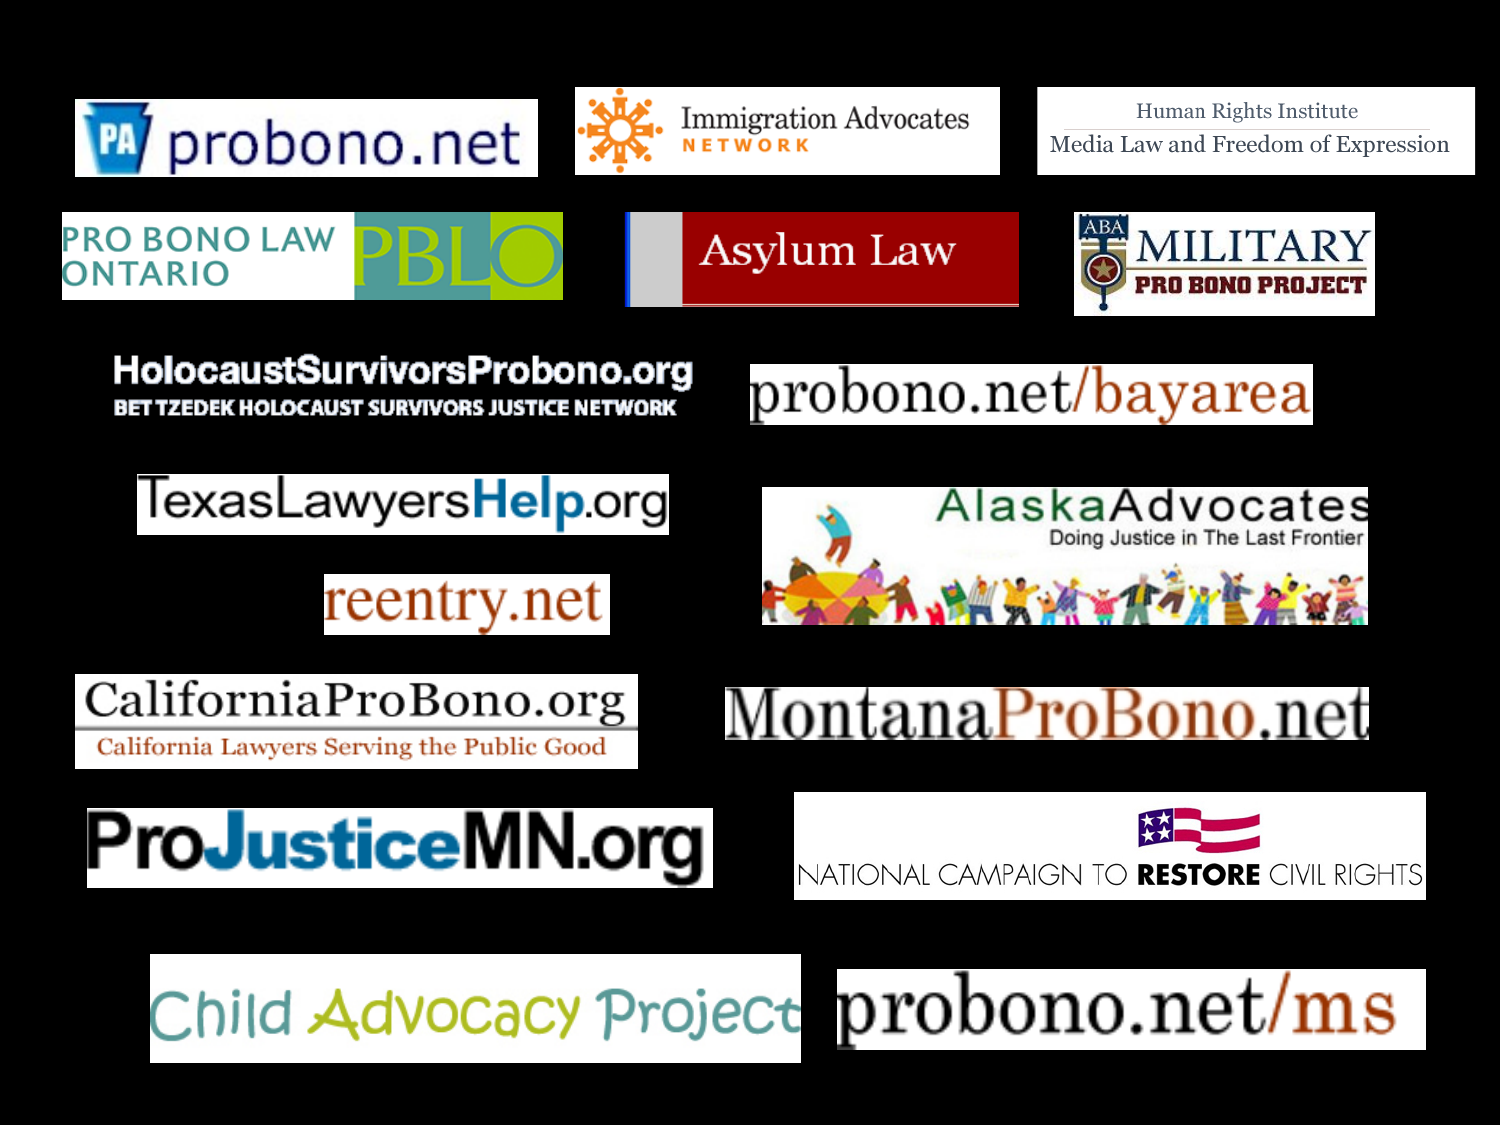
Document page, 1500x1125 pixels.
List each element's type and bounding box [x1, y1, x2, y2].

picture [750, 364, 1313, 426]
picture [762, 487, 1368, 625]
picture [837, 969, 1426, 1051]
picture [150, 954, 801, 1063]
picture [137, 474, 669, 535]
picture [794, 792, 1426, 901]
picture [75, 99, 538, 177]
picture [1037, 87, 1476, 175]
picture [87, 808, 713, 888]
picture [624, 212, 1019, 307]
picture [725, 687, 1369, 740]
picture [96, 337, 713, 466]
picture [575, 87, 1000, 175]
picture [1074, 212, 1375, 316]
picture [62, 212, 563, 300]
picture [324, 574, 610, 635]
picture [75, 674, 638, 769]
